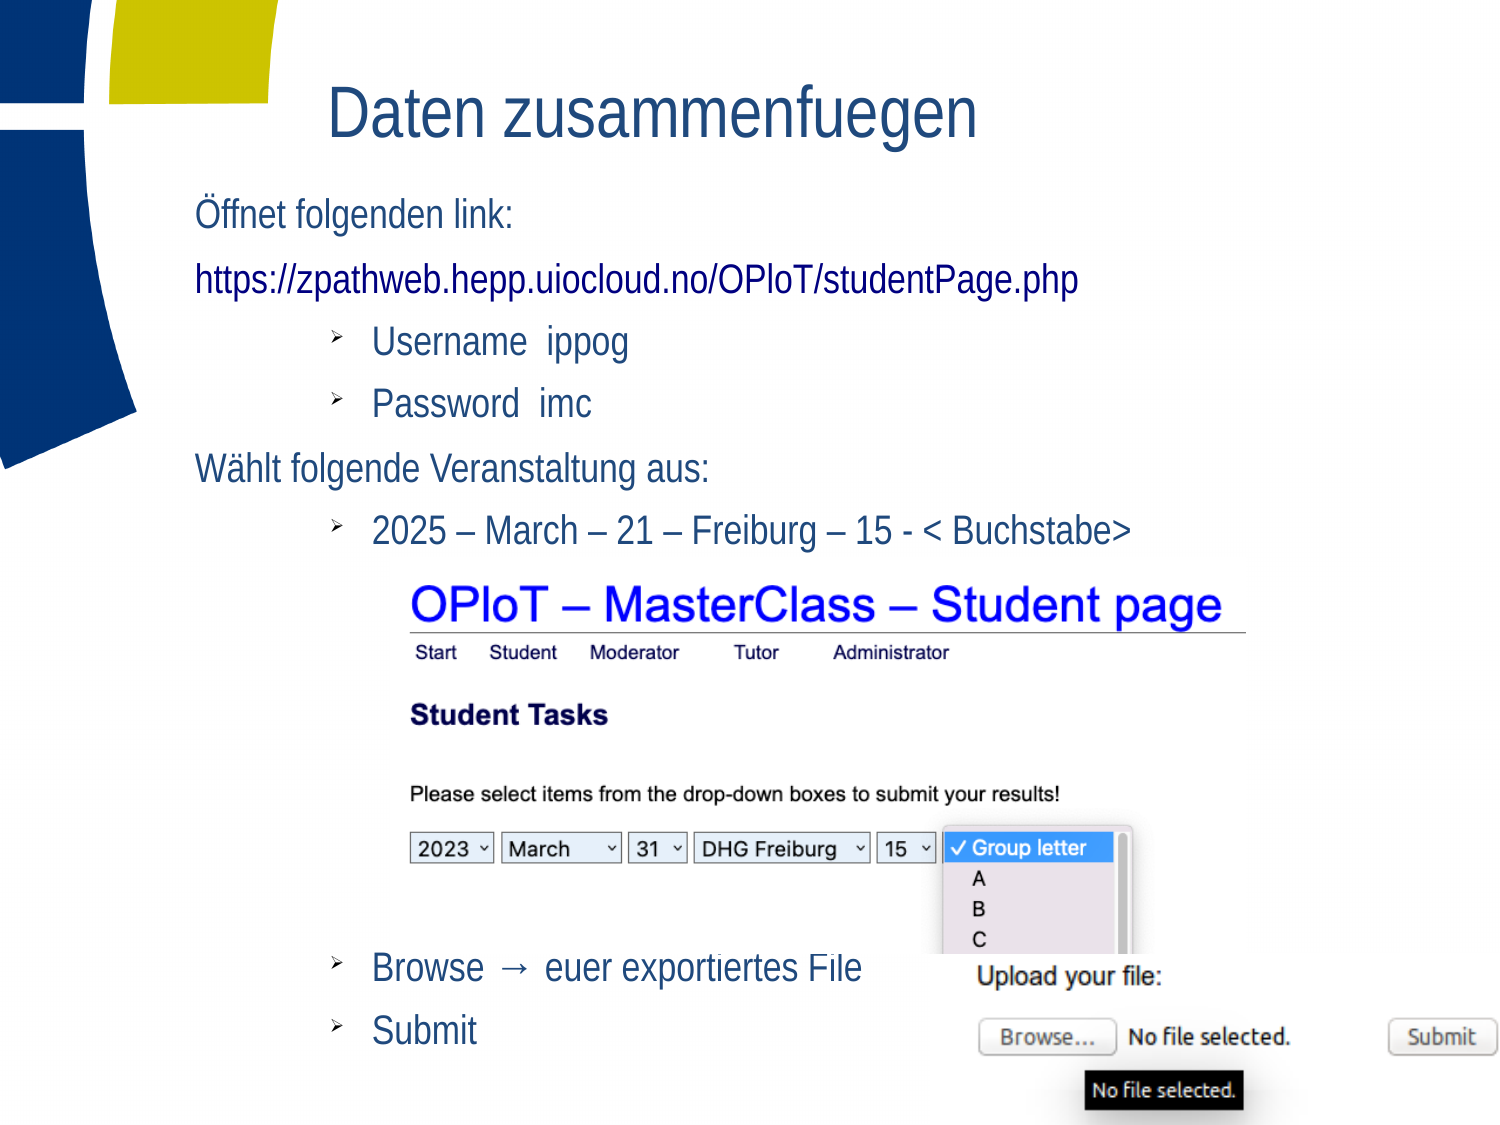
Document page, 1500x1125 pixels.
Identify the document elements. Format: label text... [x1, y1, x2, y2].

list Öffnet folgenden link: https://zpathweb.hepp.uiocloud.no/OPloT/studentPage.php Username ippog Password imc Wählt folgende Veranstaltung aus: 2025 – March – 21 – Freiburg – 15 - < Buchstabe> Browse → euer exportiertes File Submit [180, 179, 1500, 1067]
picture [0, 0, 1500, 1125]
title Daten zusammenfuegen [312, 42, 1400, 174]
